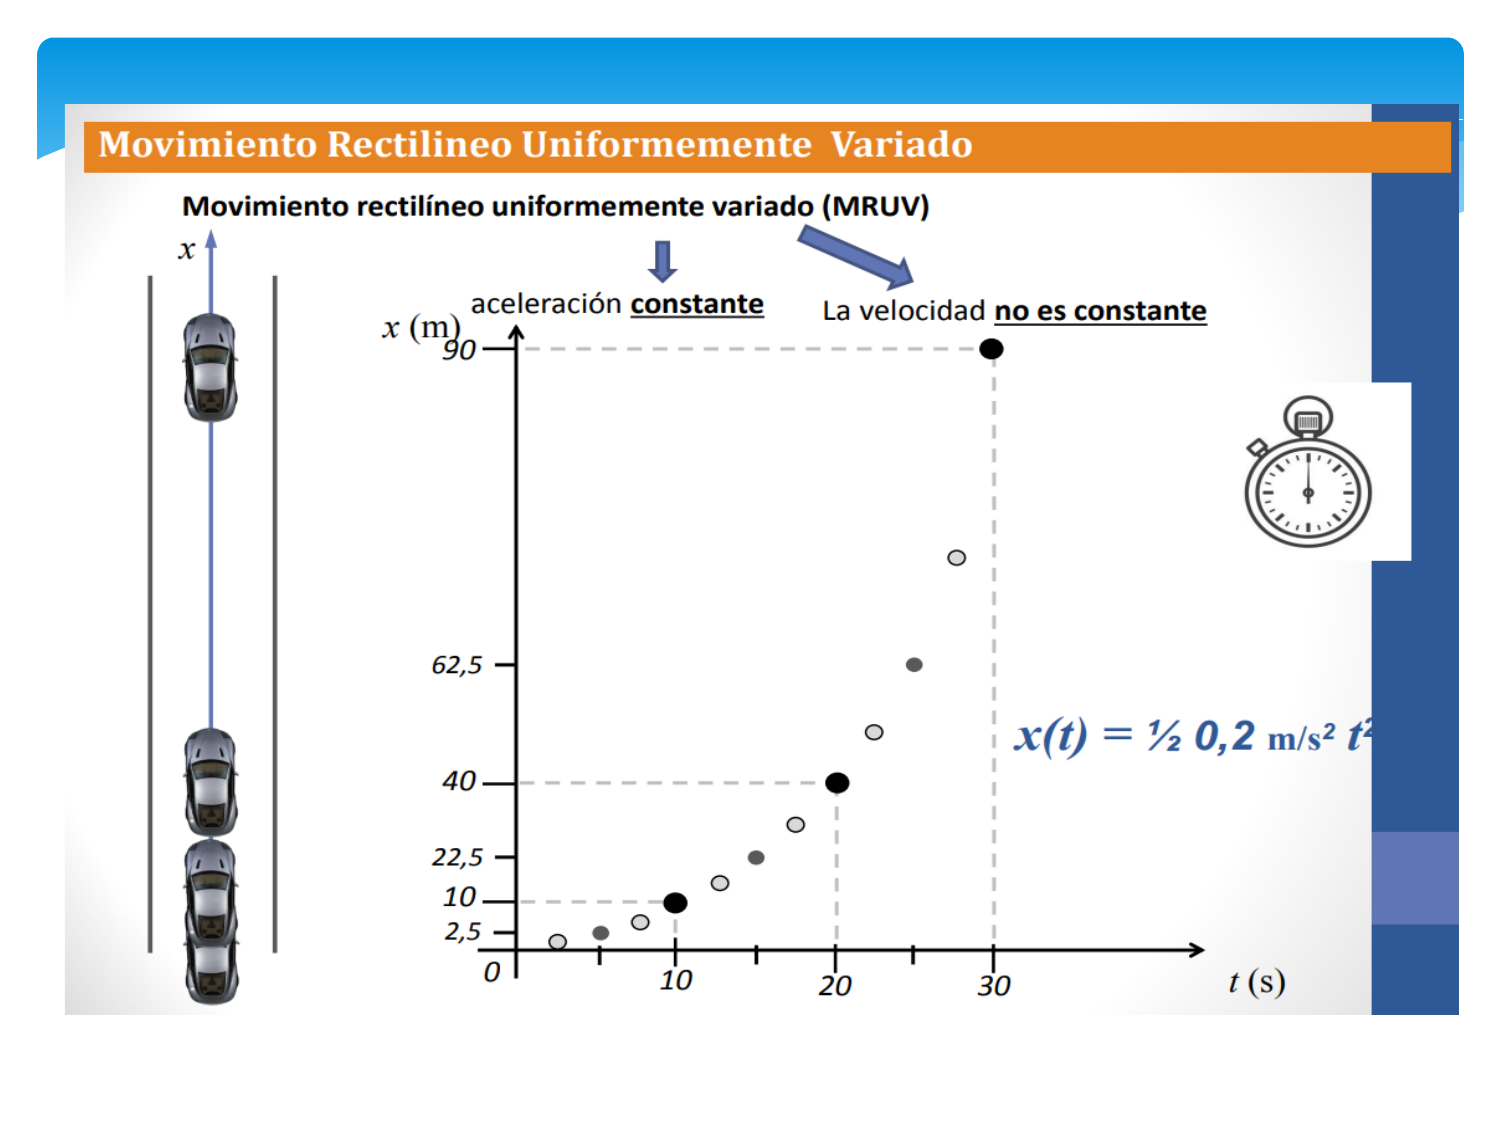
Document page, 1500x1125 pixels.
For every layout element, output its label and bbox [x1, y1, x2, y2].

picture [64, 104, 1459, 1015]
